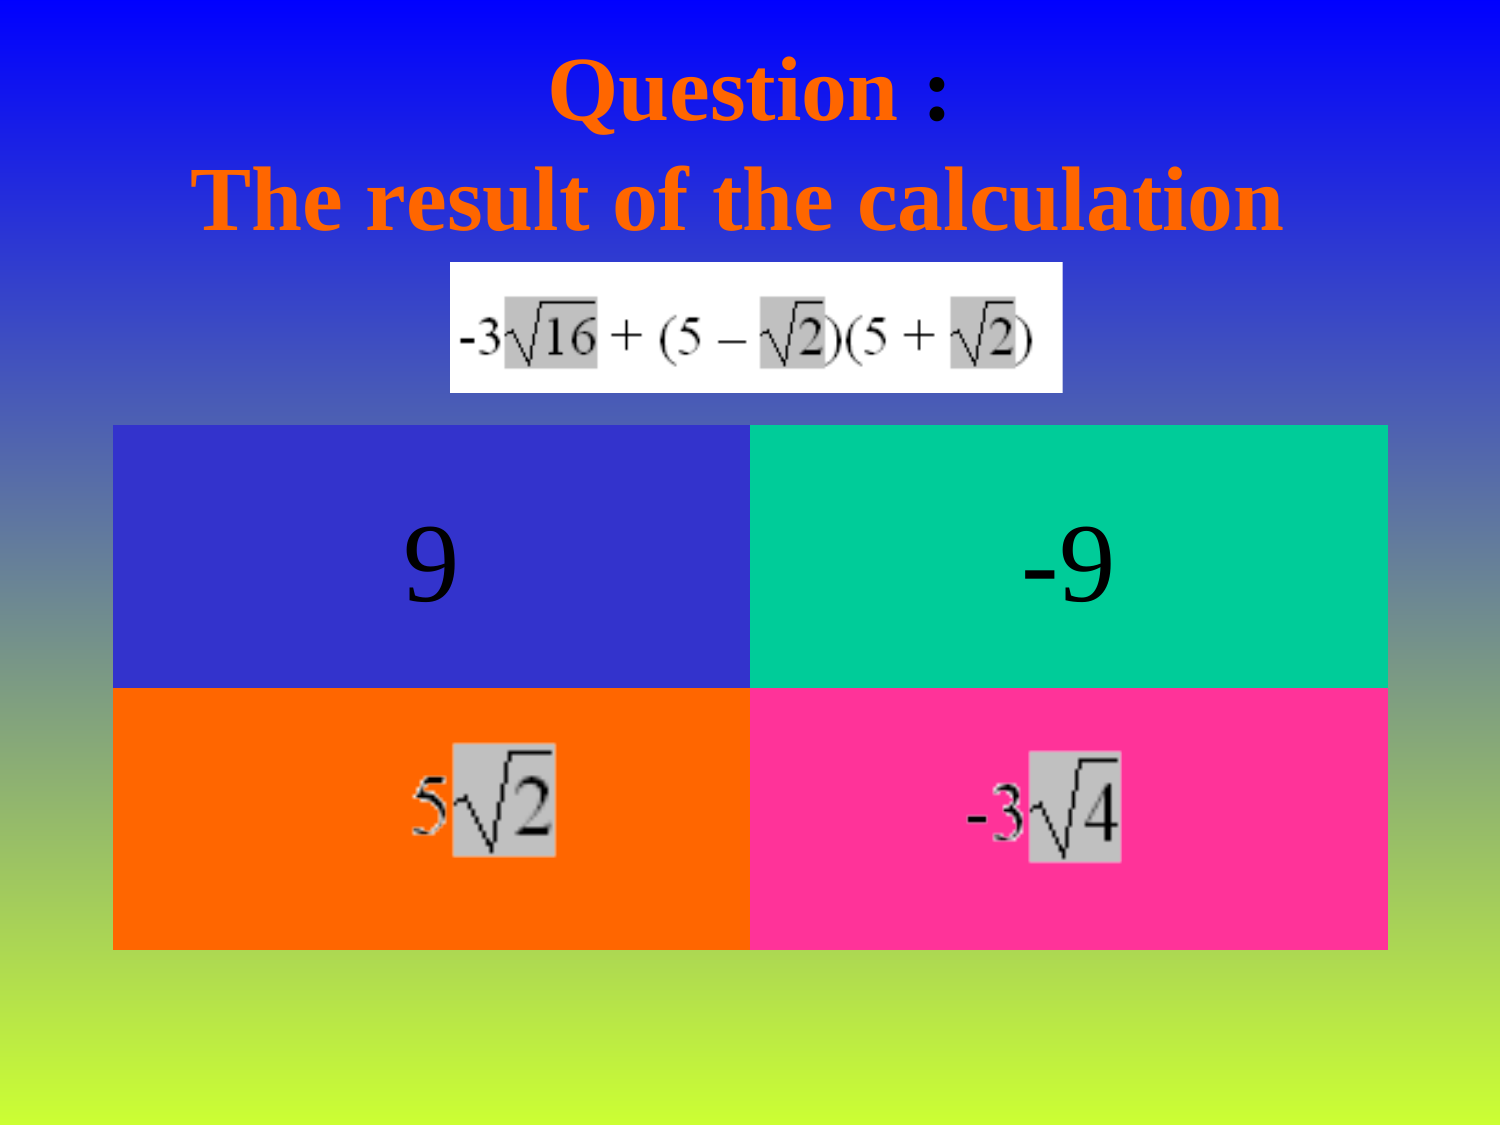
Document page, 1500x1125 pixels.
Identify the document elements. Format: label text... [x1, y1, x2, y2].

table_header 9 [113, 425, 750, 688]
table_cell [113, 688, 750, 950]
picture [950, 737, 1138, 876]
table_header -9 [750, 425, 1388, 688]
picture [399, 712, 601, 888]
title Question : The result of the calculation [112, 21, 1388, 367]
picture [450, 262, 1063, 393]
table_cell [750, 688, 1388, 950]
